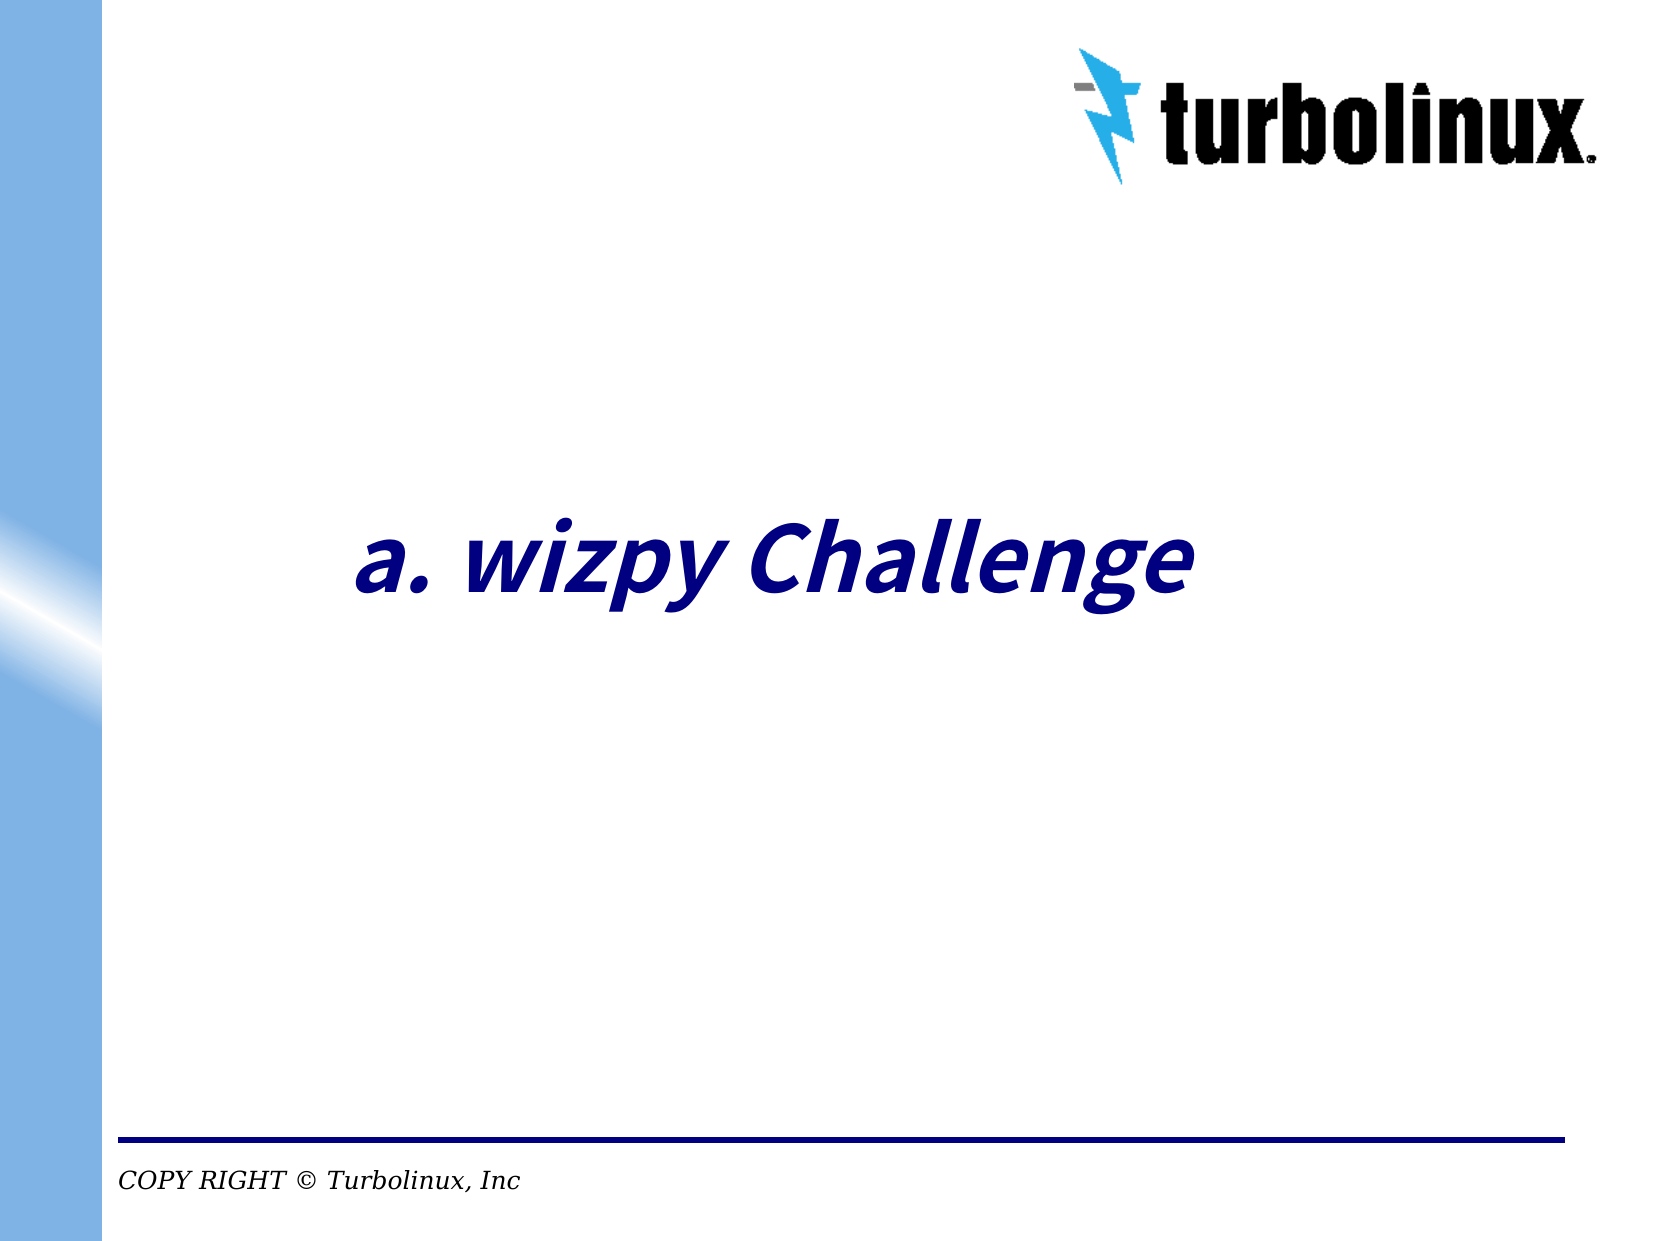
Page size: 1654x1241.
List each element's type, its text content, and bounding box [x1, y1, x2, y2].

text_box a. wizpy Challenge [348, 478, 1353, 626]
picture [1074, 47, 1607, 186]
